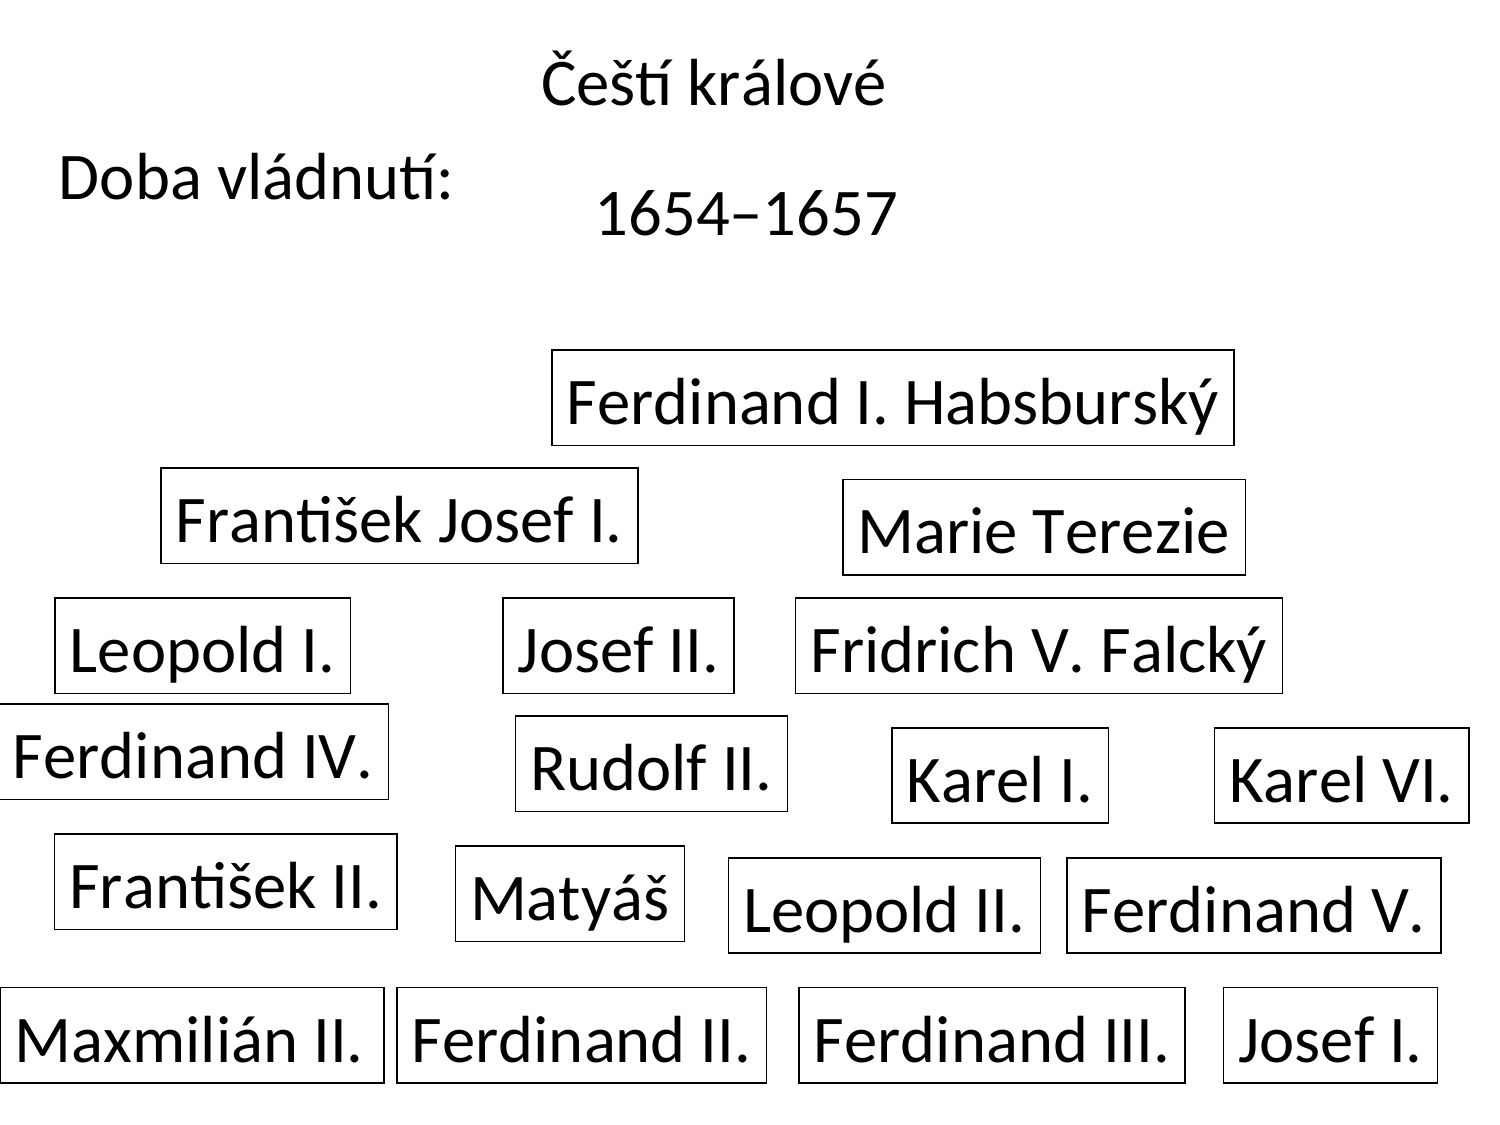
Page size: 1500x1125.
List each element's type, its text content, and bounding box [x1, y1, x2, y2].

text_box Fridrich V. Falcký [795, 597, 1283, 694]
text_box Doba vládnutí: [44, 125, 470, 221]
text_box Ferdinand V. [1067, 857, 1441, 954]
text_box Karel VI. [1214, 727, 1469, 824]
text_box Josef I. [1223, 987, 1438, 1084]
text_box Matyáš [455, 846, 685, 942]
text_box Marie Terezie [842, 479, 1246, 576]
text_box Leopold II. [728, 857, 1041, 954]
text_box Ferdinand III. [798, 987, 1186, 1084]
text_box Ferdinand I. Habsburský [551, 349, 1234, 446]
text_box Leopold I. [55, 597, 351, 694]
text_box Maxmilián II. [0, 987, 384, 1084]
text_box Karel I. [891, 727, 1109, 824]
text_box František II. [54, 834, 398, 930]
text_box Josef II. [503, 597, 735, 694]
text_box Rudolf II. [515, 716, 788, 812]
text_box Ferdinand IV. [0, 704, 389, 800]
text_box Ferdinand II. [396, 987, 767, 1084]
text_box 1654–1657 [549, 160, 913, 257]
text_box František Josef I. [160, 467, 638, 564]
text_box Čeští králové [526, 30, 903, 127]
